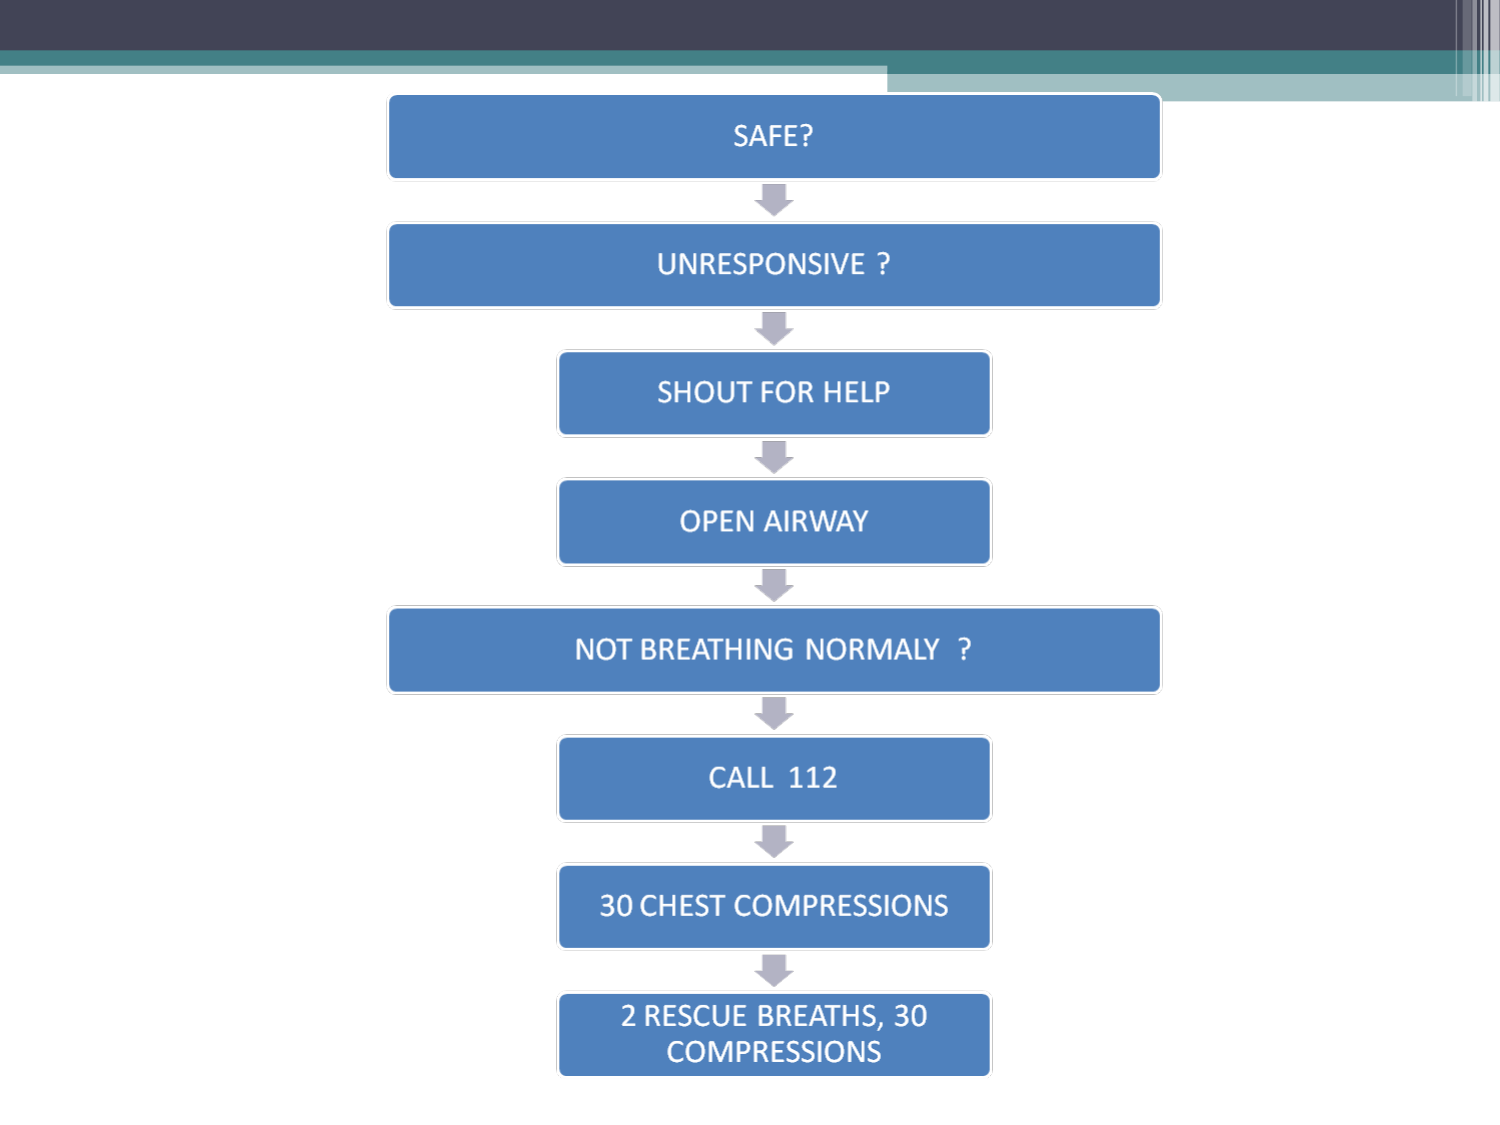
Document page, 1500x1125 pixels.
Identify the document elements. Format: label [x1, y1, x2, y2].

picture [140, 91, 1408, 1080]
